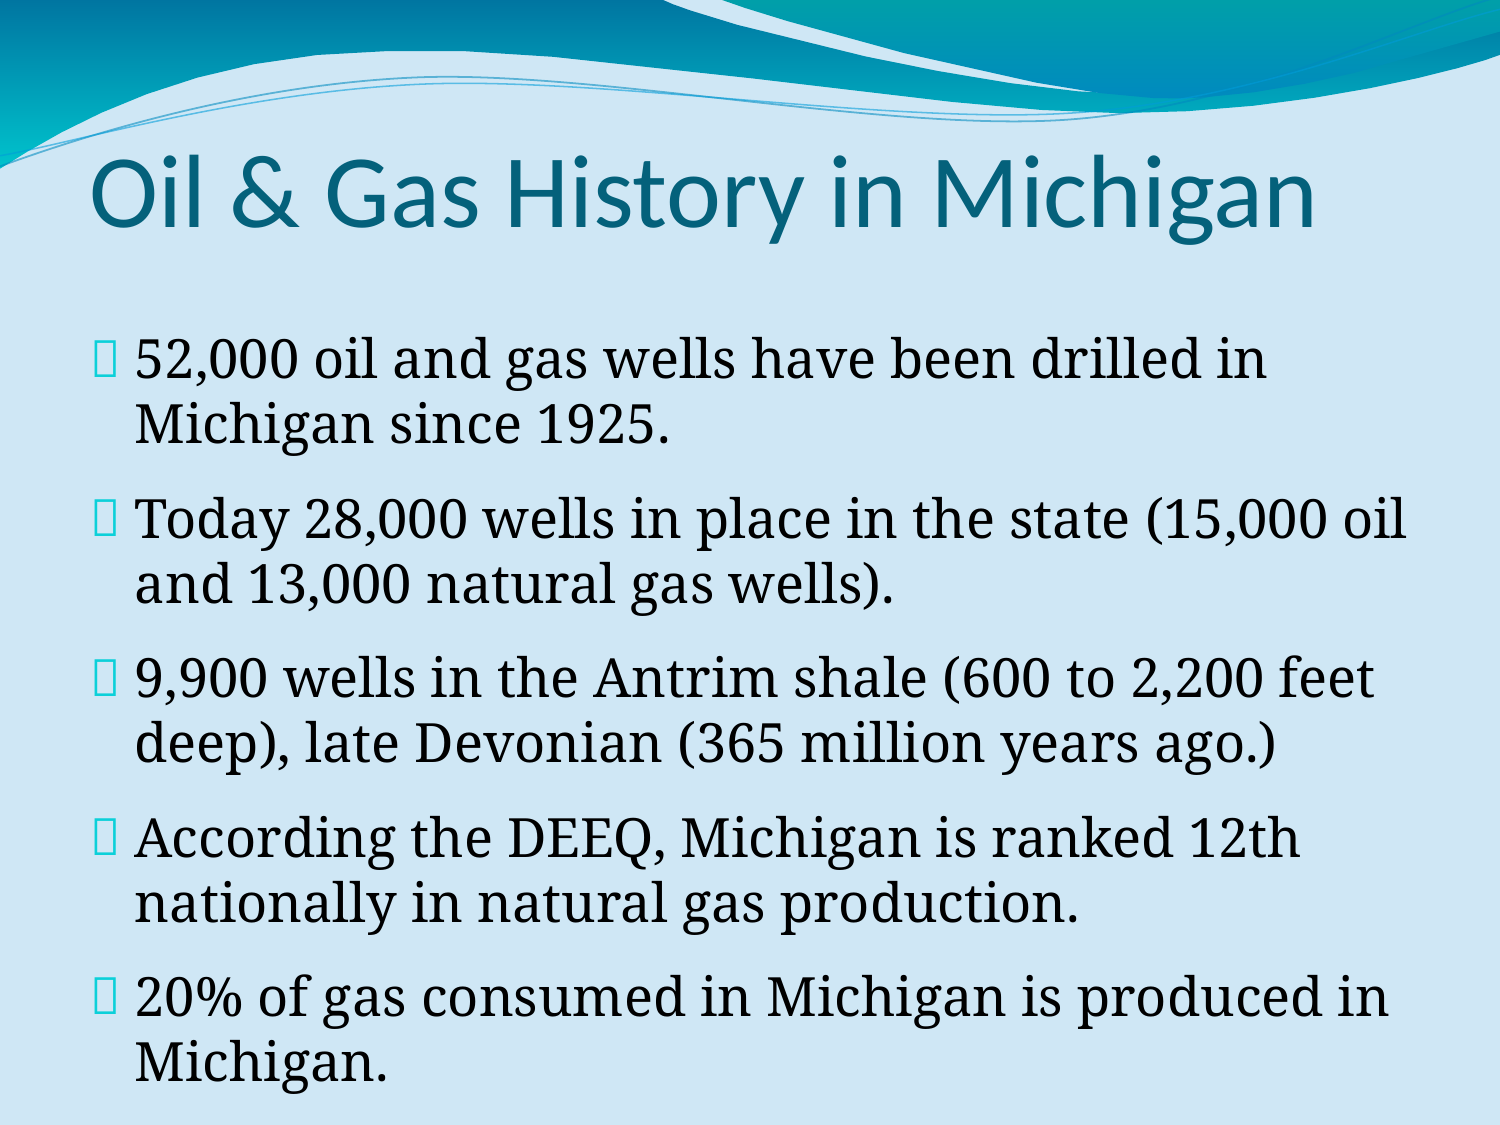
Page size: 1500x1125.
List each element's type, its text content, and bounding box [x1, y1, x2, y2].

list 52,000 oil and gas wells have been drilled in Michigan since 1925. Today 28,000 wells in place in the state (15,000 oil and 13,000 natural gas wells). 9,900 wells in the Antrim shale (600 to 2,200 feet deep), late Devonian (365 million years ago.) According the DEEQ, Michigan is ranked 12th nationally in natural gas production. 20% of gas consumed in Michigan is produced in Michigan. [75, 317, 1425, 1038]
title Oil & Gas History in Michigan [75, 115, 1425, 303]
